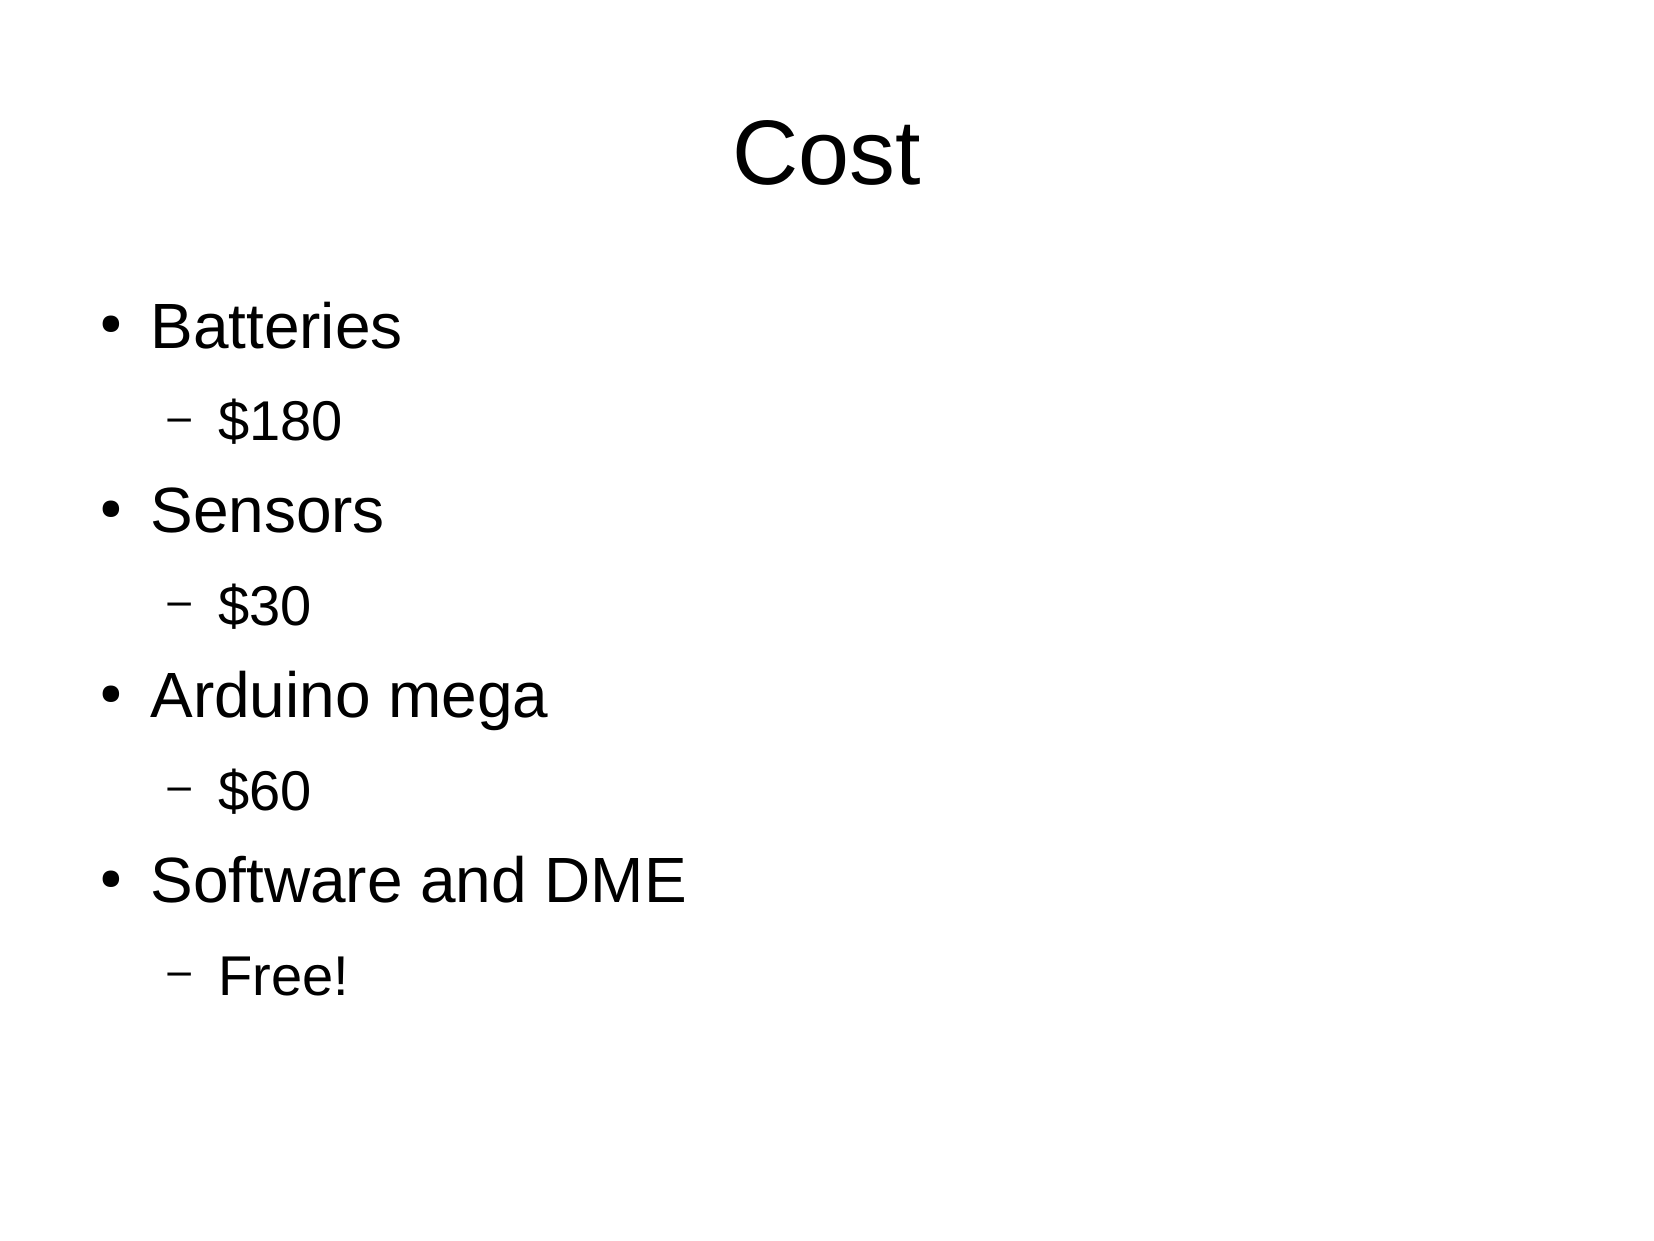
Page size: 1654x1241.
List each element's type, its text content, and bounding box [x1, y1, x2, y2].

title Cost [82, 49, 1571, 257]
list Batteries $180 Sensors $30 Arduino mega $60 Software and DME Free! [82, 290, 1538, 1010]
